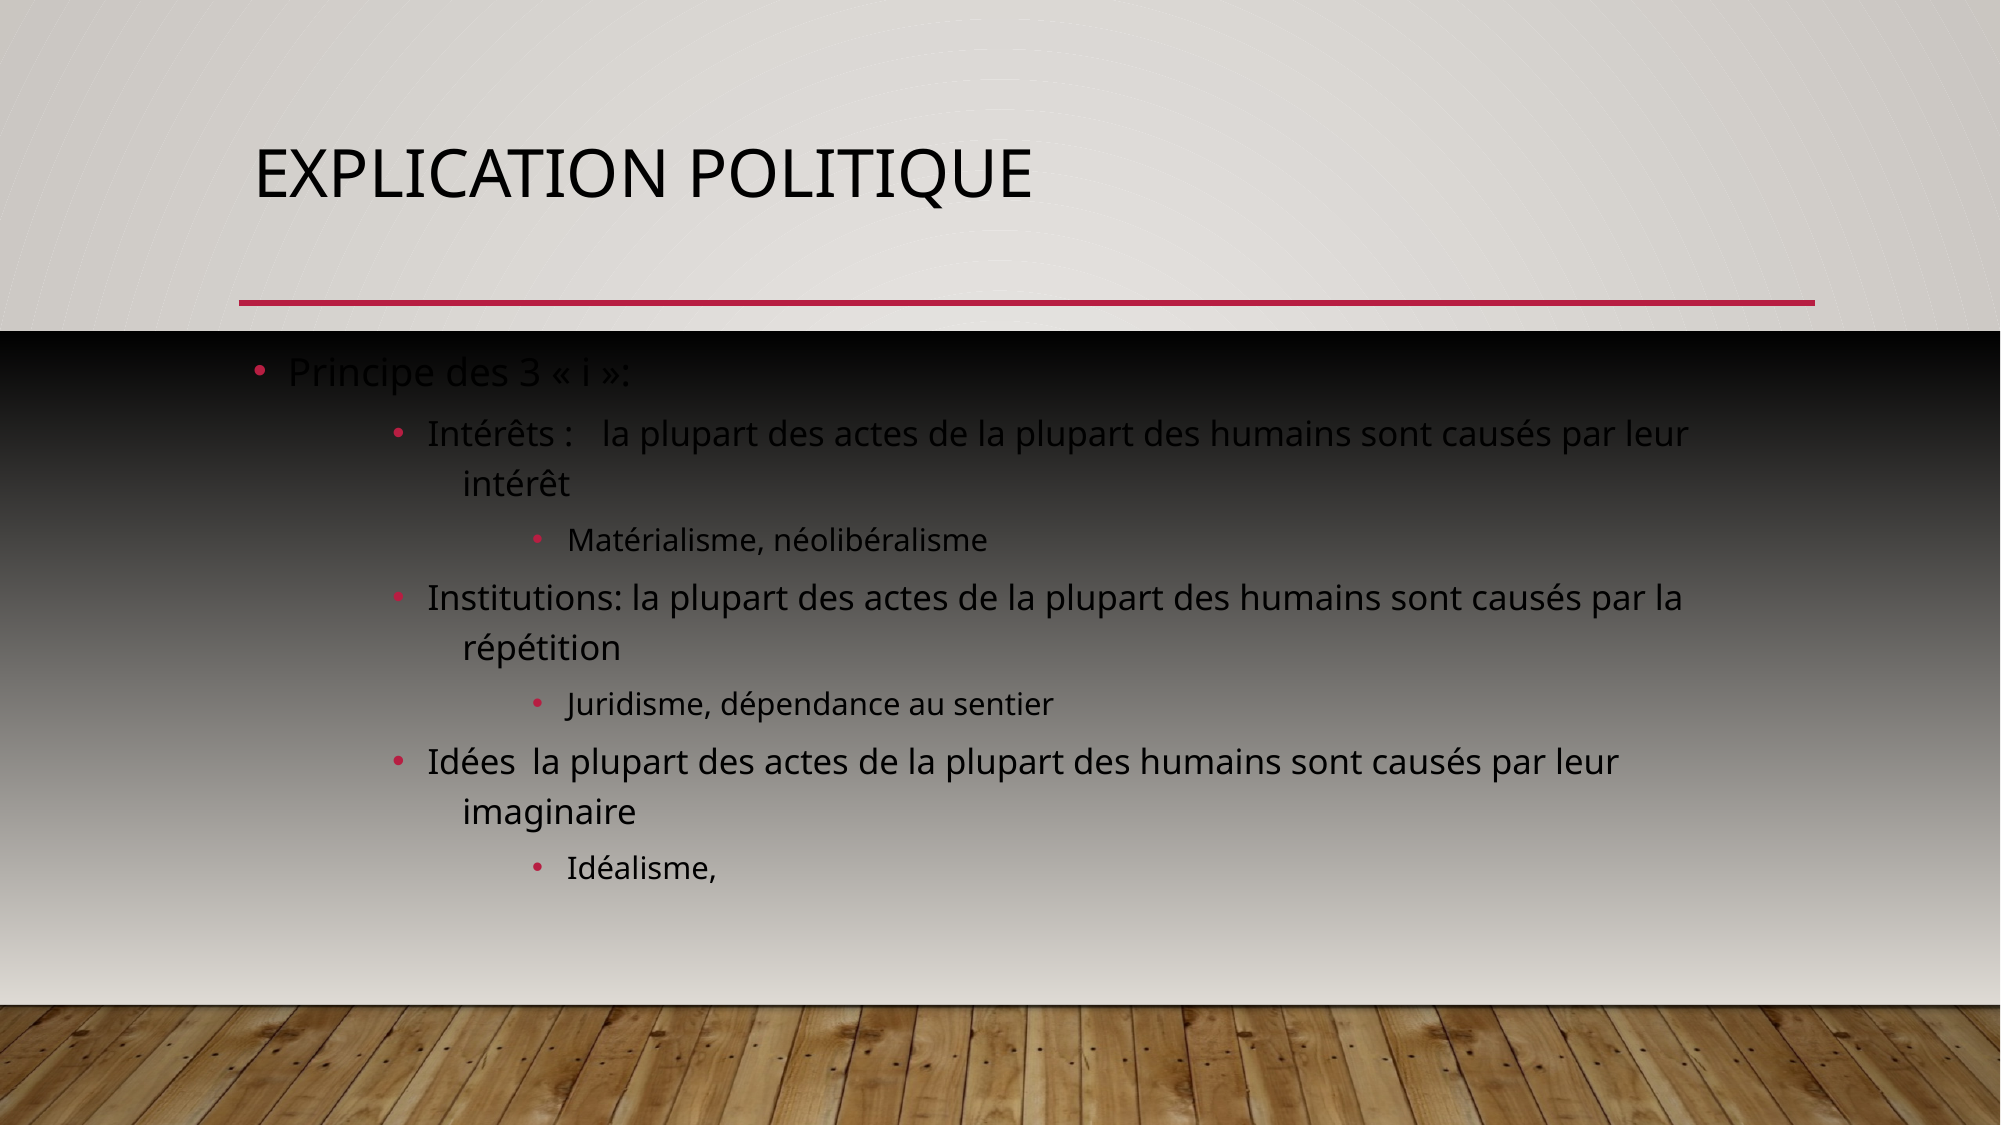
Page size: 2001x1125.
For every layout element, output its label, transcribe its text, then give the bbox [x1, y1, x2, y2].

list Principe des 3 « i »: Intérêts : la plupart des actes de la plupart des humains sont causés par leur intérêt Matérialisme, néolibéralisme Institutions: la plupart des actes de la plupart des humains sont causés par la répétition Juridisme, dépendance au sentier Idées la plupart des actes de la plupart des humains sont causés par leur imaginaire Idéalisme, [238, 330, 1814, 897]
title Explication politique [238, 131, 1814, 305]
